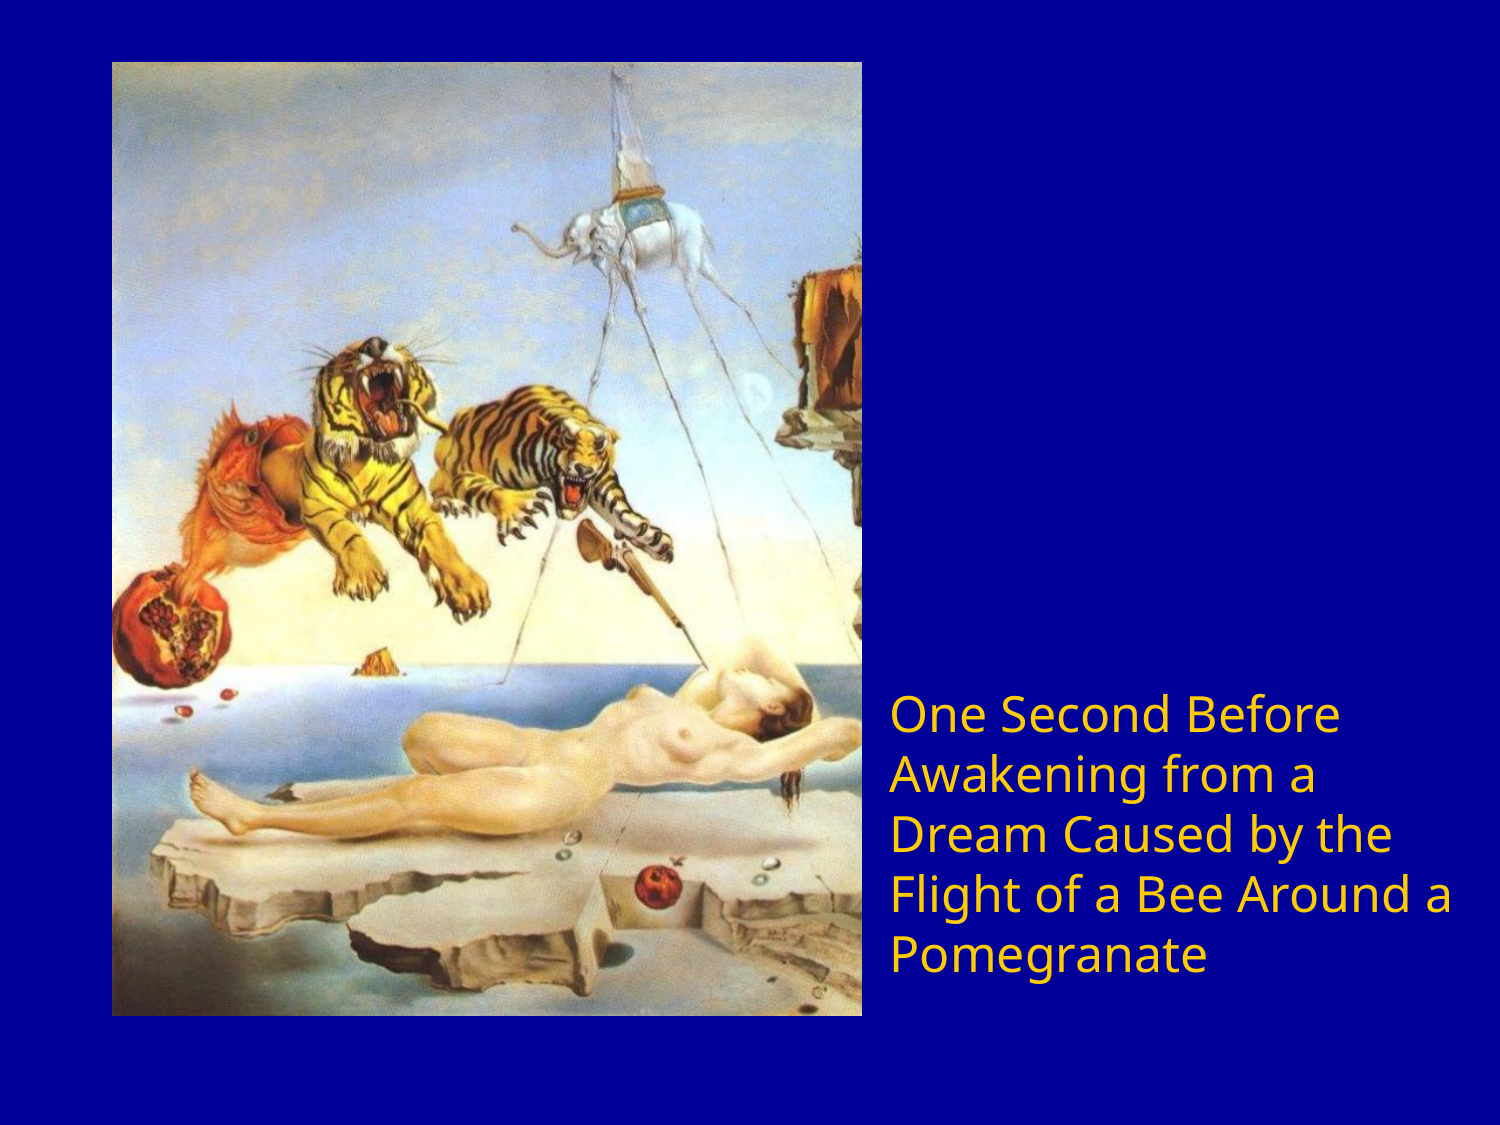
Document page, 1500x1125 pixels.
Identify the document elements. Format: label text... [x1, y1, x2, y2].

text_box One Second Before Awakening from a Dream Caused by the Flight of a Bee Around a Pomegranate [875, 674, 1500, 990]
picture [112, 62, 862, 1017]
